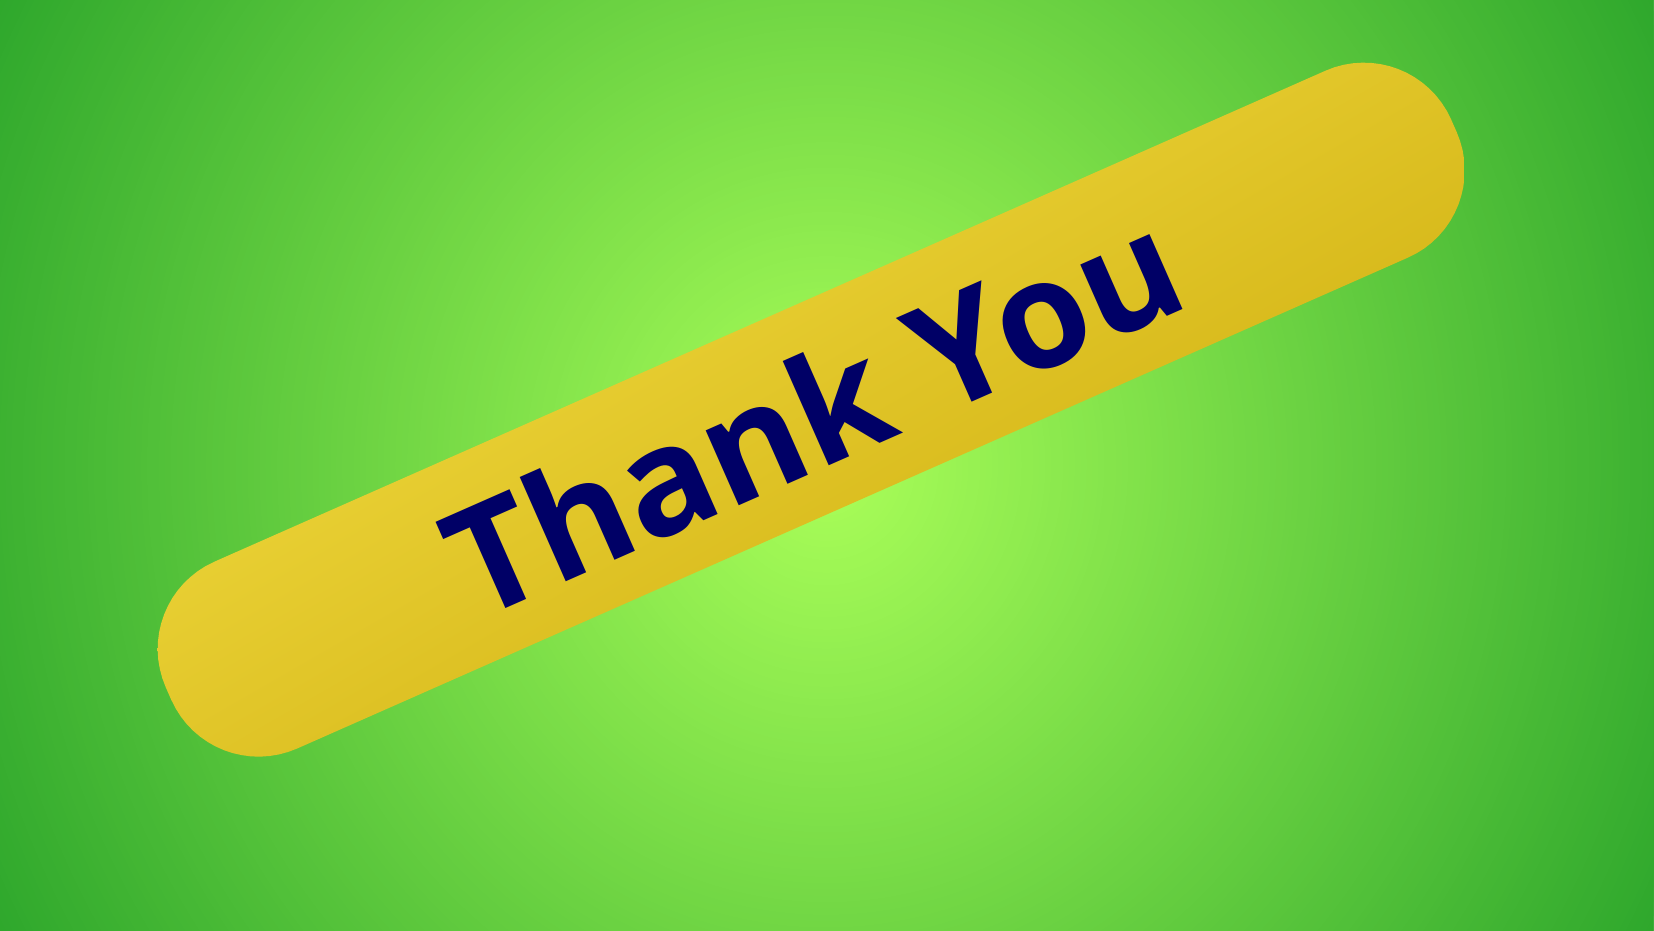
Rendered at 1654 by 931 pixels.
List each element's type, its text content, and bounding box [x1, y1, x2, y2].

title Thank You [133, 47, 1489, 772]
